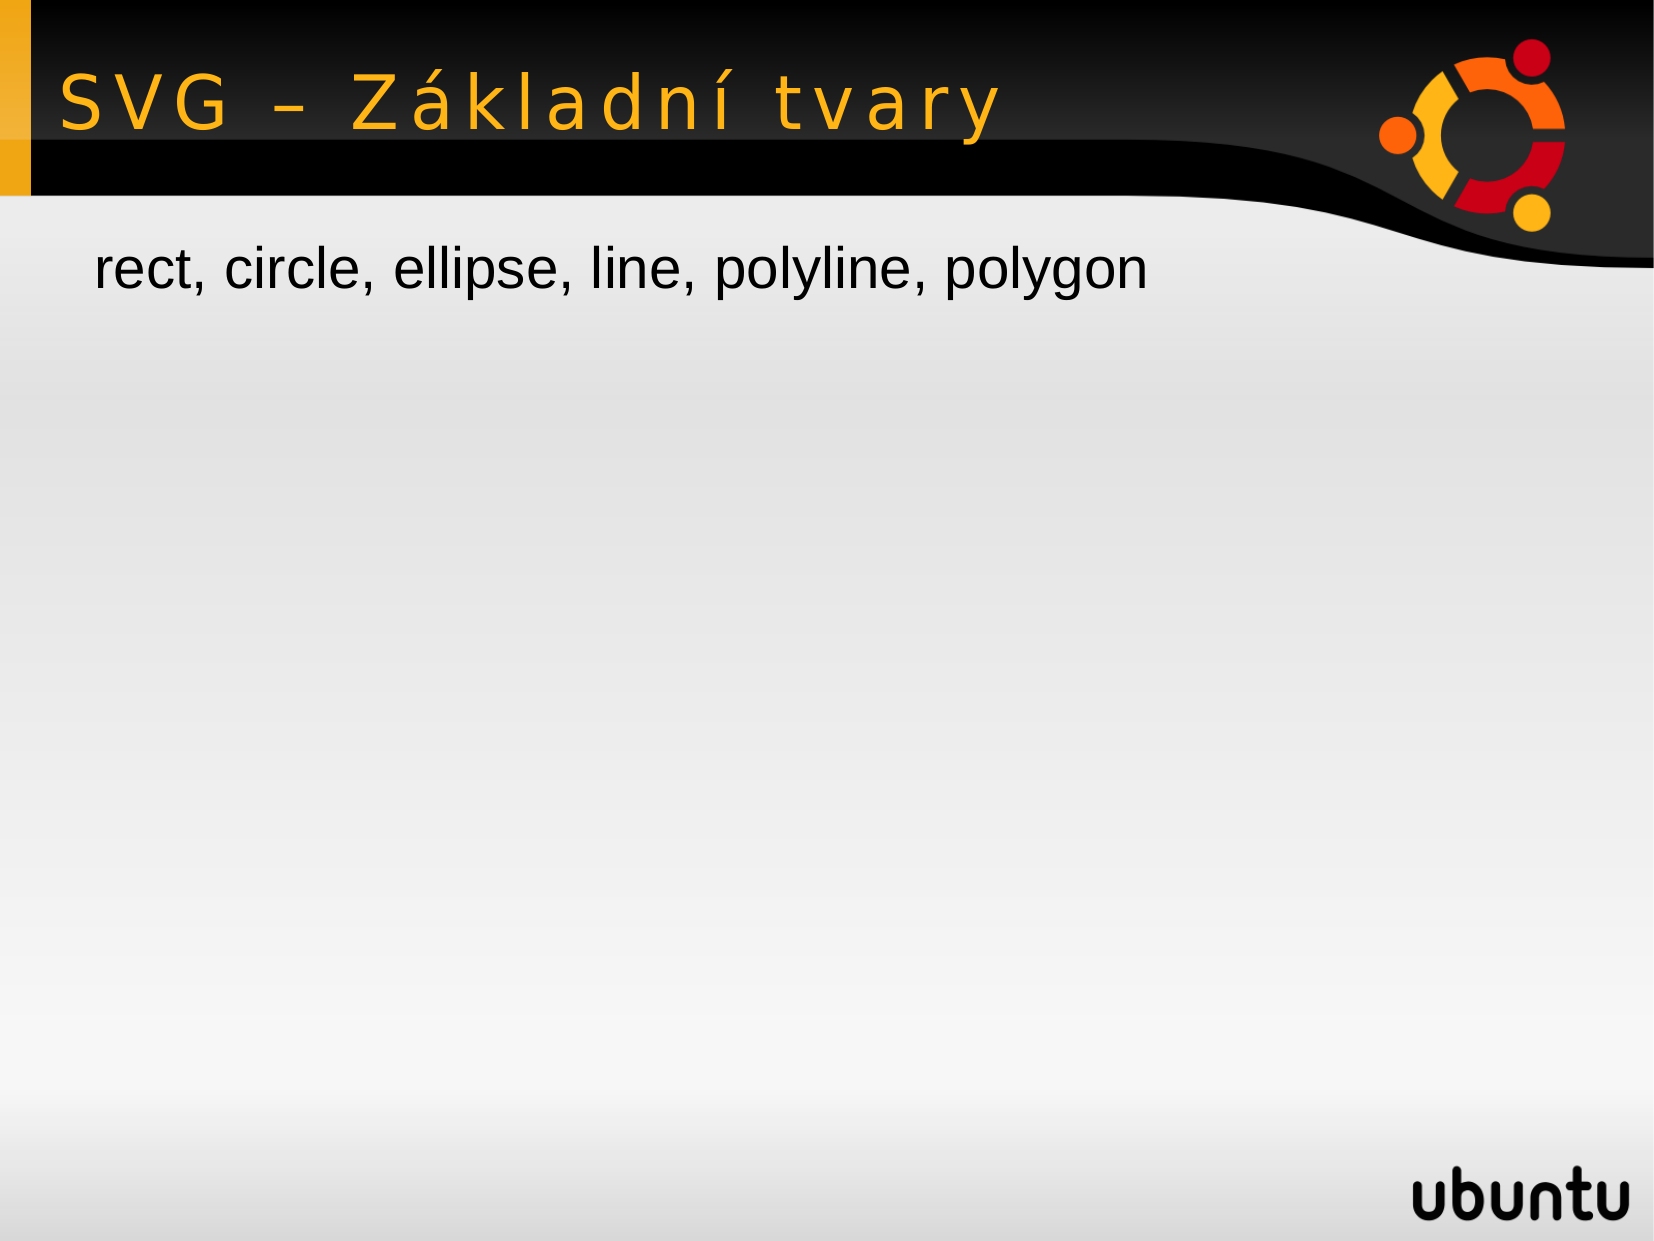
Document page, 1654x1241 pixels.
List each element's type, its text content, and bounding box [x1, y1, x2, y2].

picture [0, 0, 1654, 1241]
list rect, circle, ellipse, line, polyline, polygon [76, 236, 1565, 1055]
title SVG – Základní tvary [59, 29, 1270, 178]
